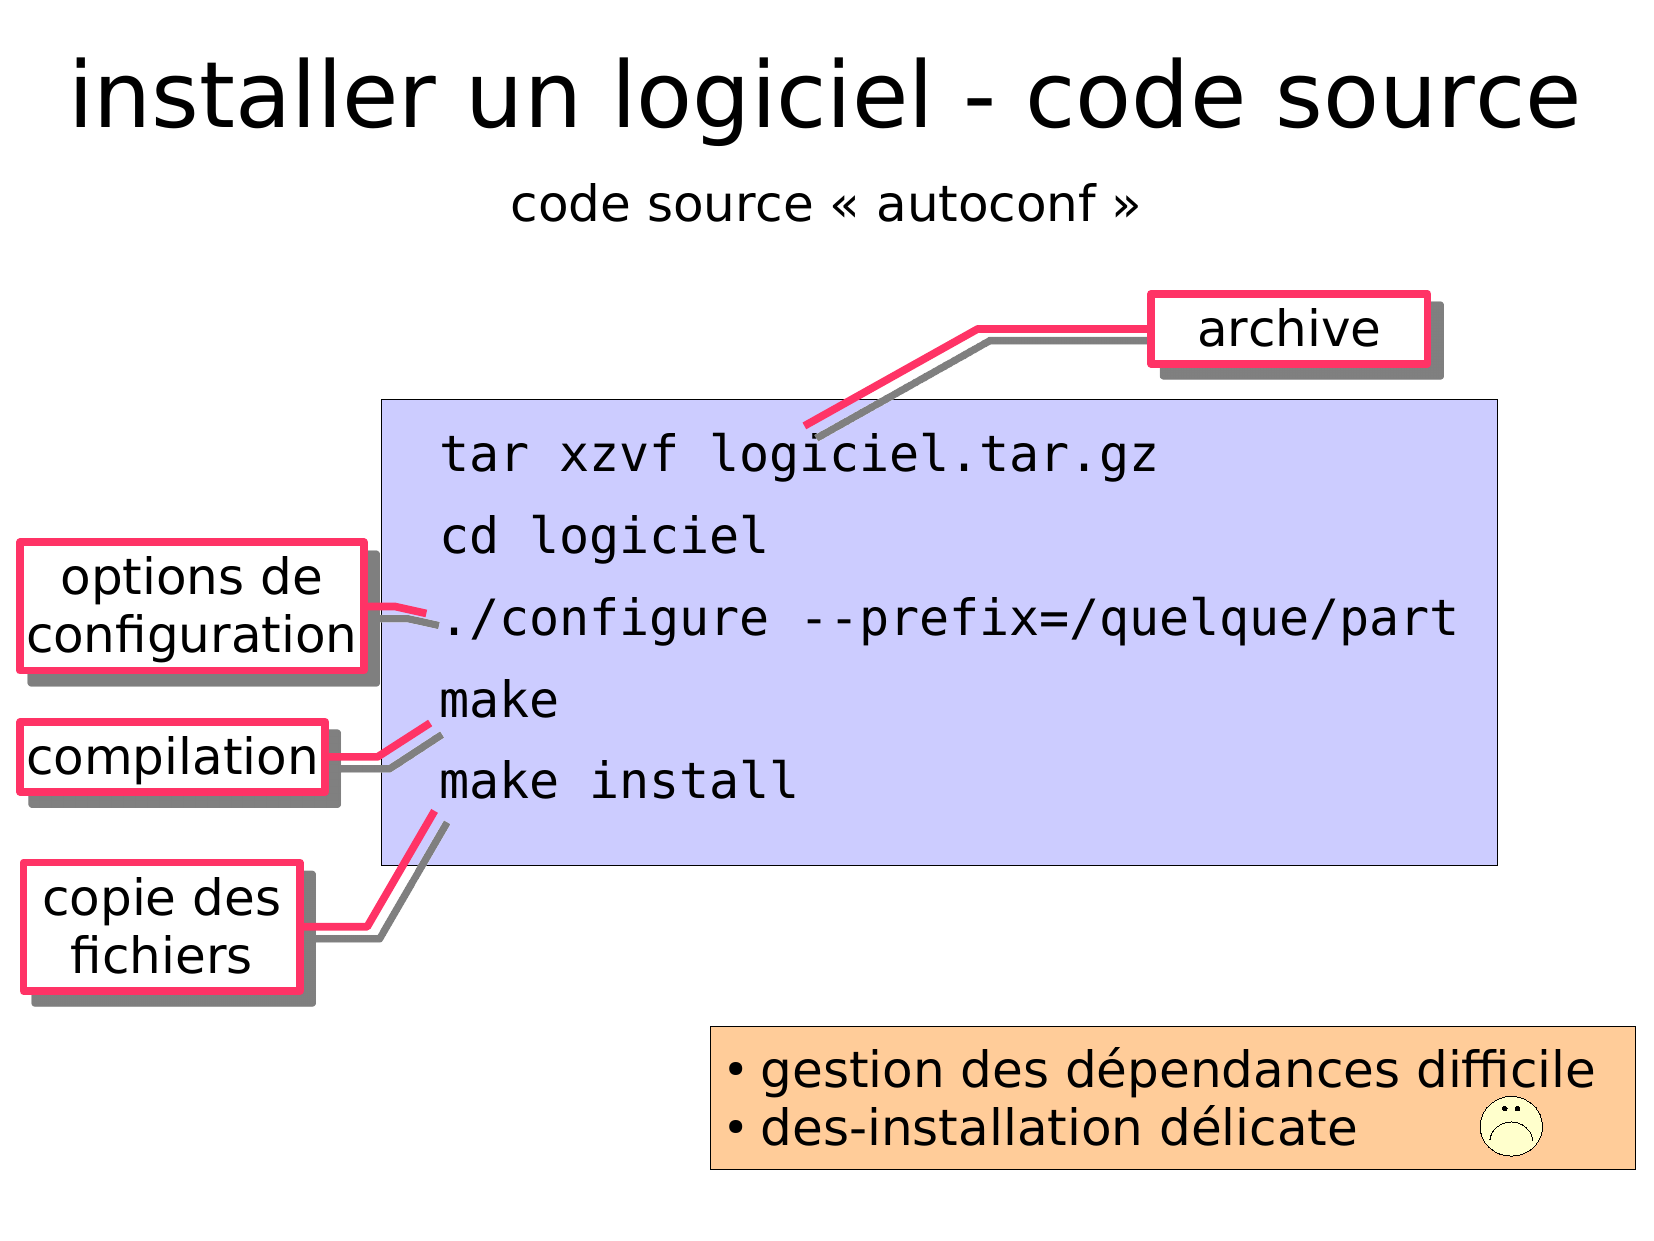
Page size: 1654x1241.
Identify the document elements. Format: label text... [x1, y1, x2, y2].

title installer un logiciel - code source [0, 34, 1654, 158]
text_box options de configuration [20, 542, 364, 671]
text_box copie des fichiers [23, 862, 300, 991]
text_box code source « autoconf » [494, 175, 1159, 234]
text_box gestion des dépendances difficile des-installation délicate [726, 1040, 1598, 1158]
text_box [381, 399, 1498, 866]
text_box archive [1151, 293, 1428, 364]
text_box compilation [20, 721, 326, 792]
text_box tar xzvf logiciel.tar.gz cd logiciel ./configure --prefix=/quelque/part make make install [409, 425, 1460, 811]
text_box [710, 1026, 1636, 1170]
